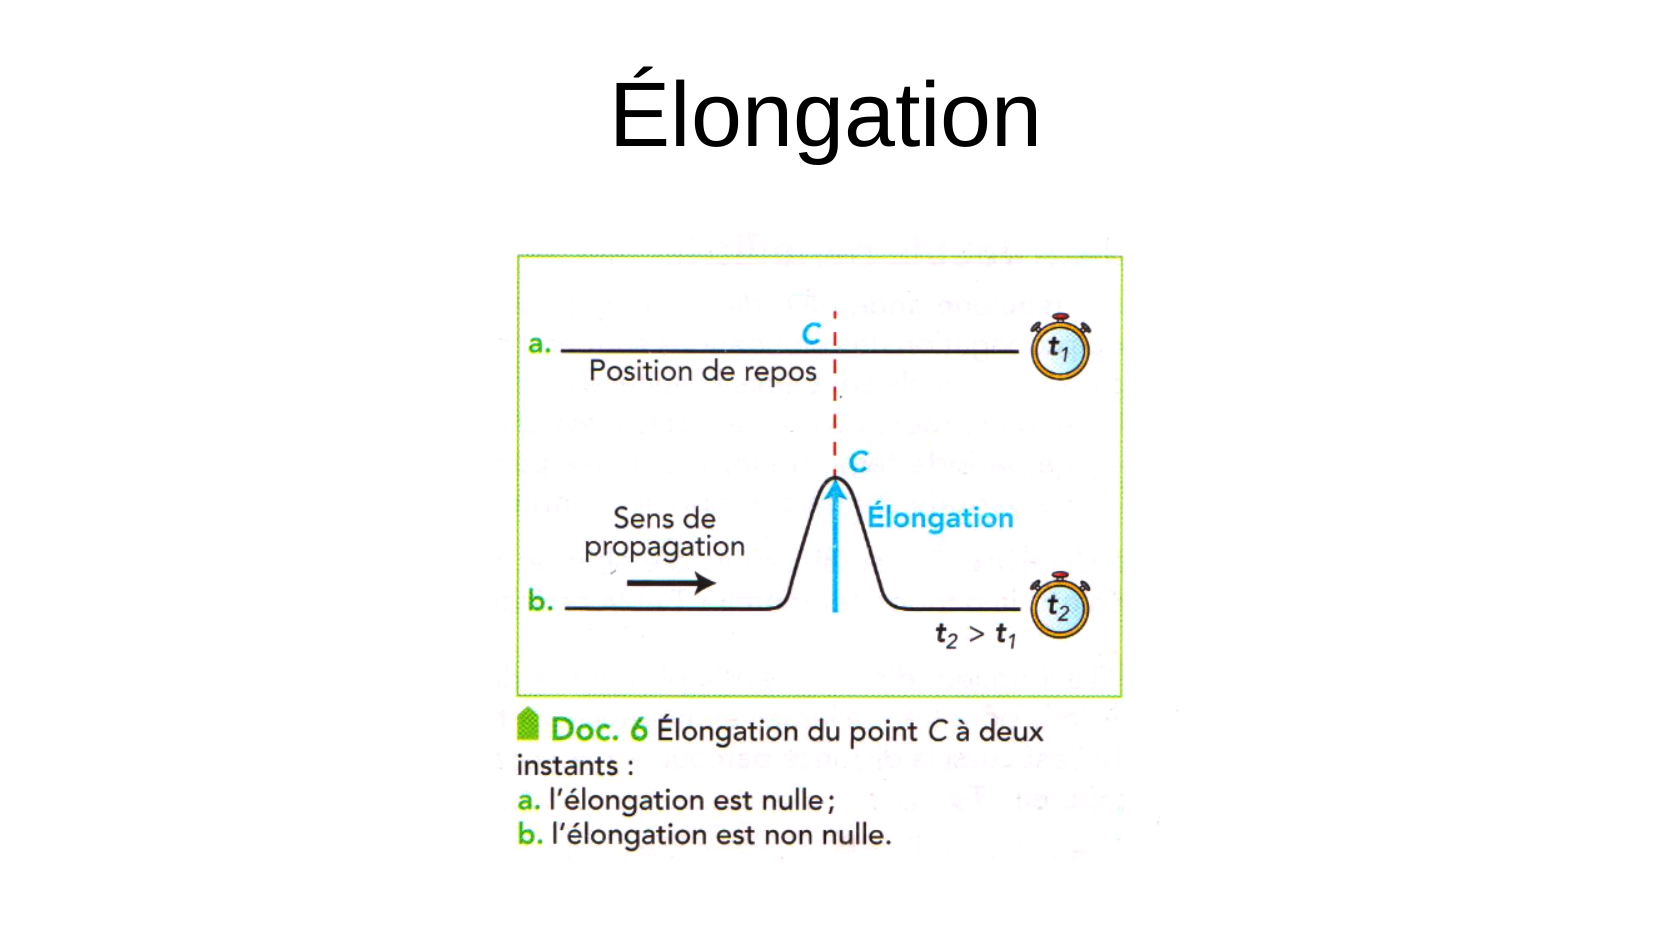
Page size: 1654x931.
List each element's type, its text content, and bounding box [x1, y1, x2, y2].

picture [496, 227, 1184, 875]
title Élongation [82, 37, 1571, 193]
